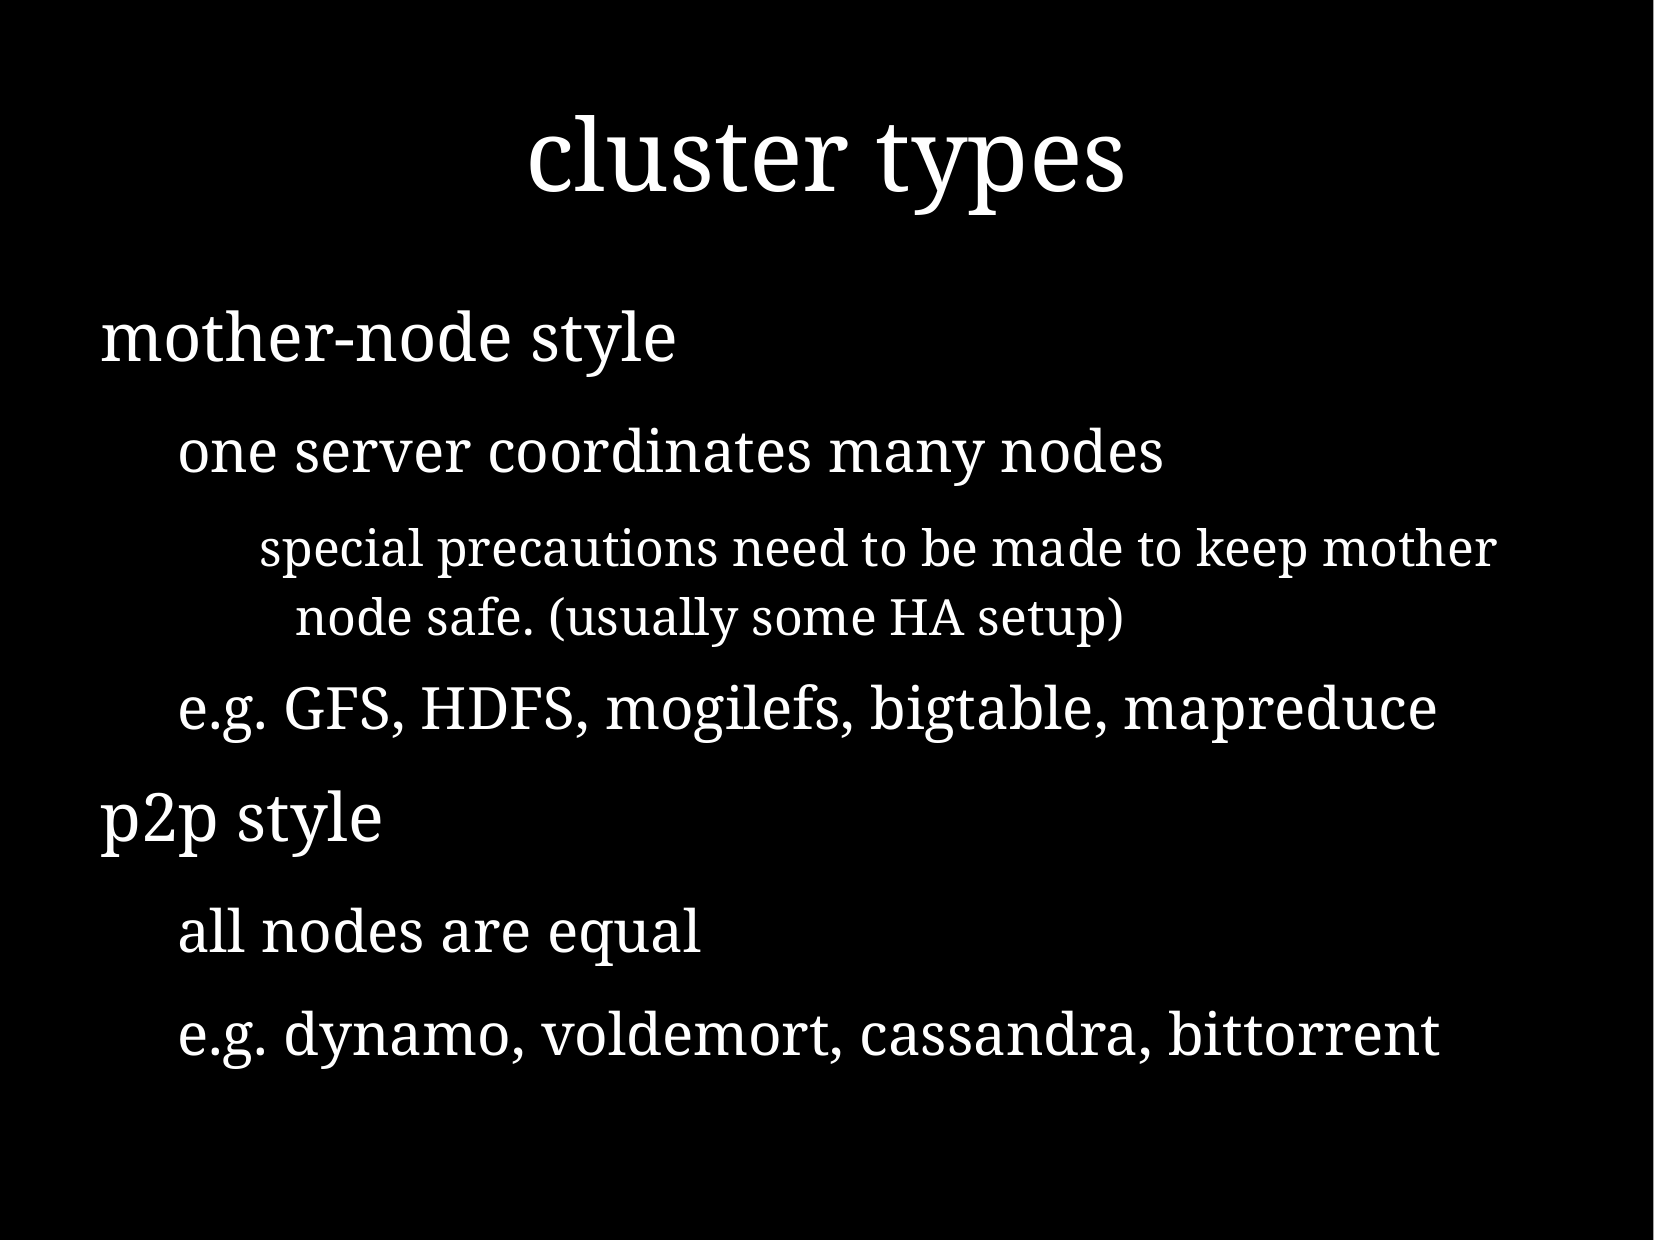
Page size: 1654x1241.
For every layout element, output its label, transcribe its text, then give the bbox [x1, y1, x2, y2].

list mother-node style one server coordinates many nodes special precautions need to be made to keep mother node safe. (usually some HA setup) e.g. GFS, HDFS, mogilefs, bigtable, mapreduce p2p style all nodes are equal e.g. dynamo, voldemort, cassandra, bittorrent [82, 290, 1571, 1094]
title cluster types [82, 49, 1571, 257]
